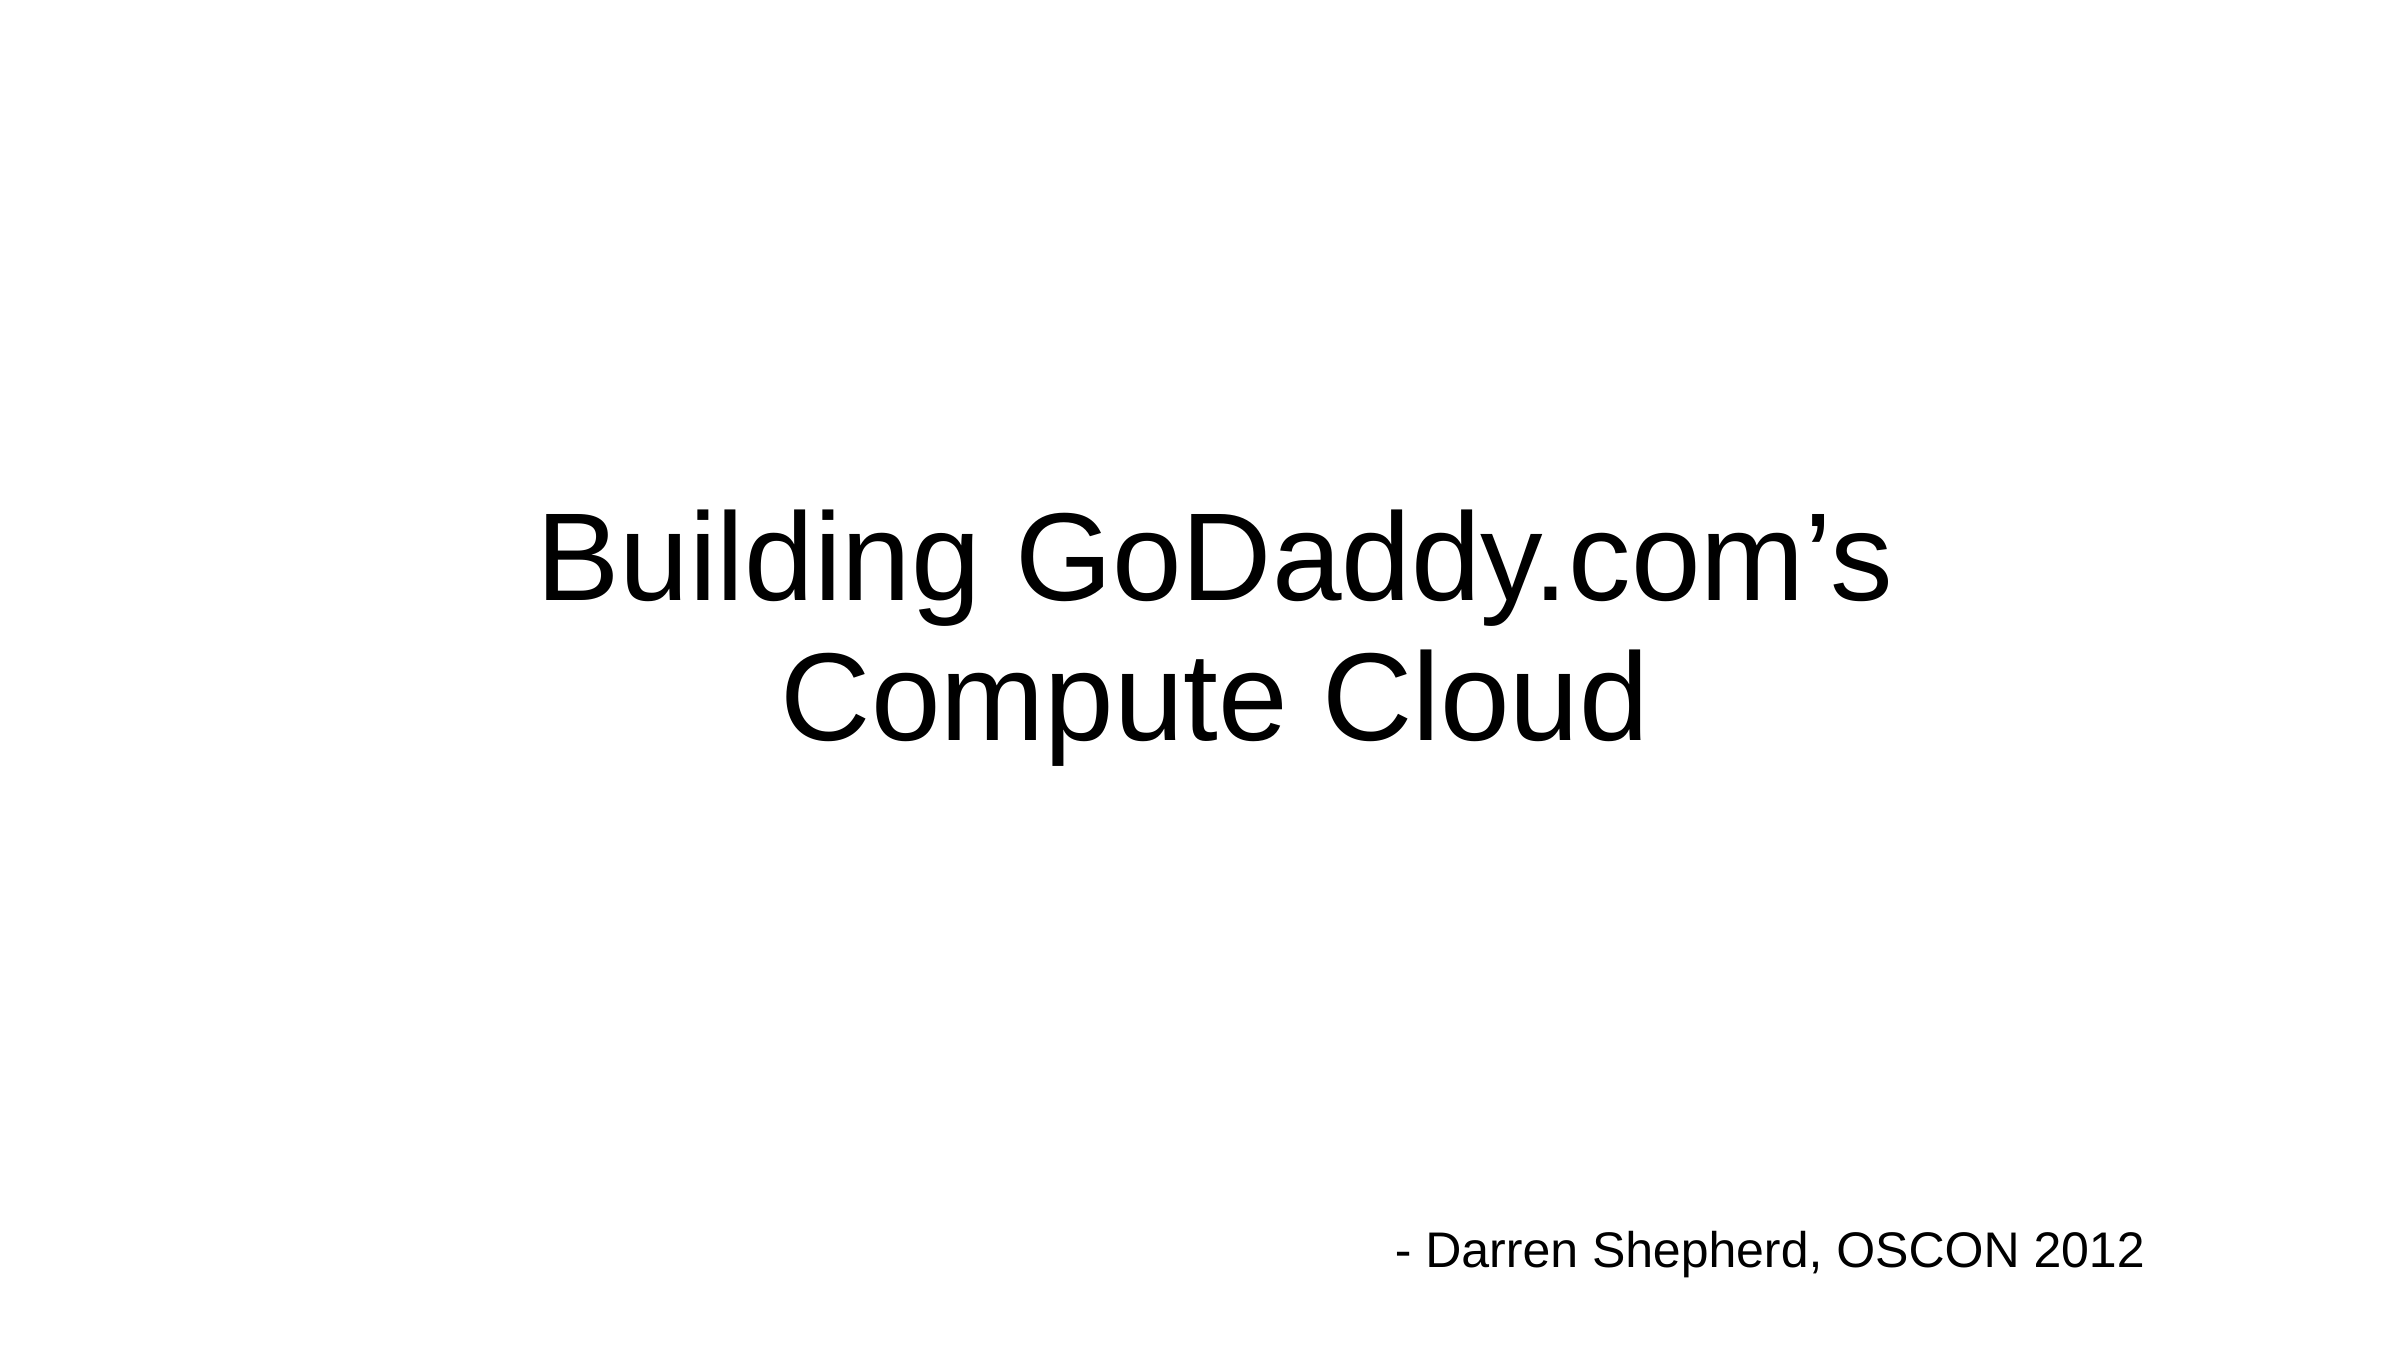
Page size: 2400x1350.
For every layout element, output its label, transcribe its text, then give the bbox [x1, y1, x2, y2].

text_box Building GoDaddy.com’s Compute Cloud [345, 479, 2086, 775]
text_box - Darren Shepherd, OSCON 2012 [1380, 1215, 2341, 1321]
